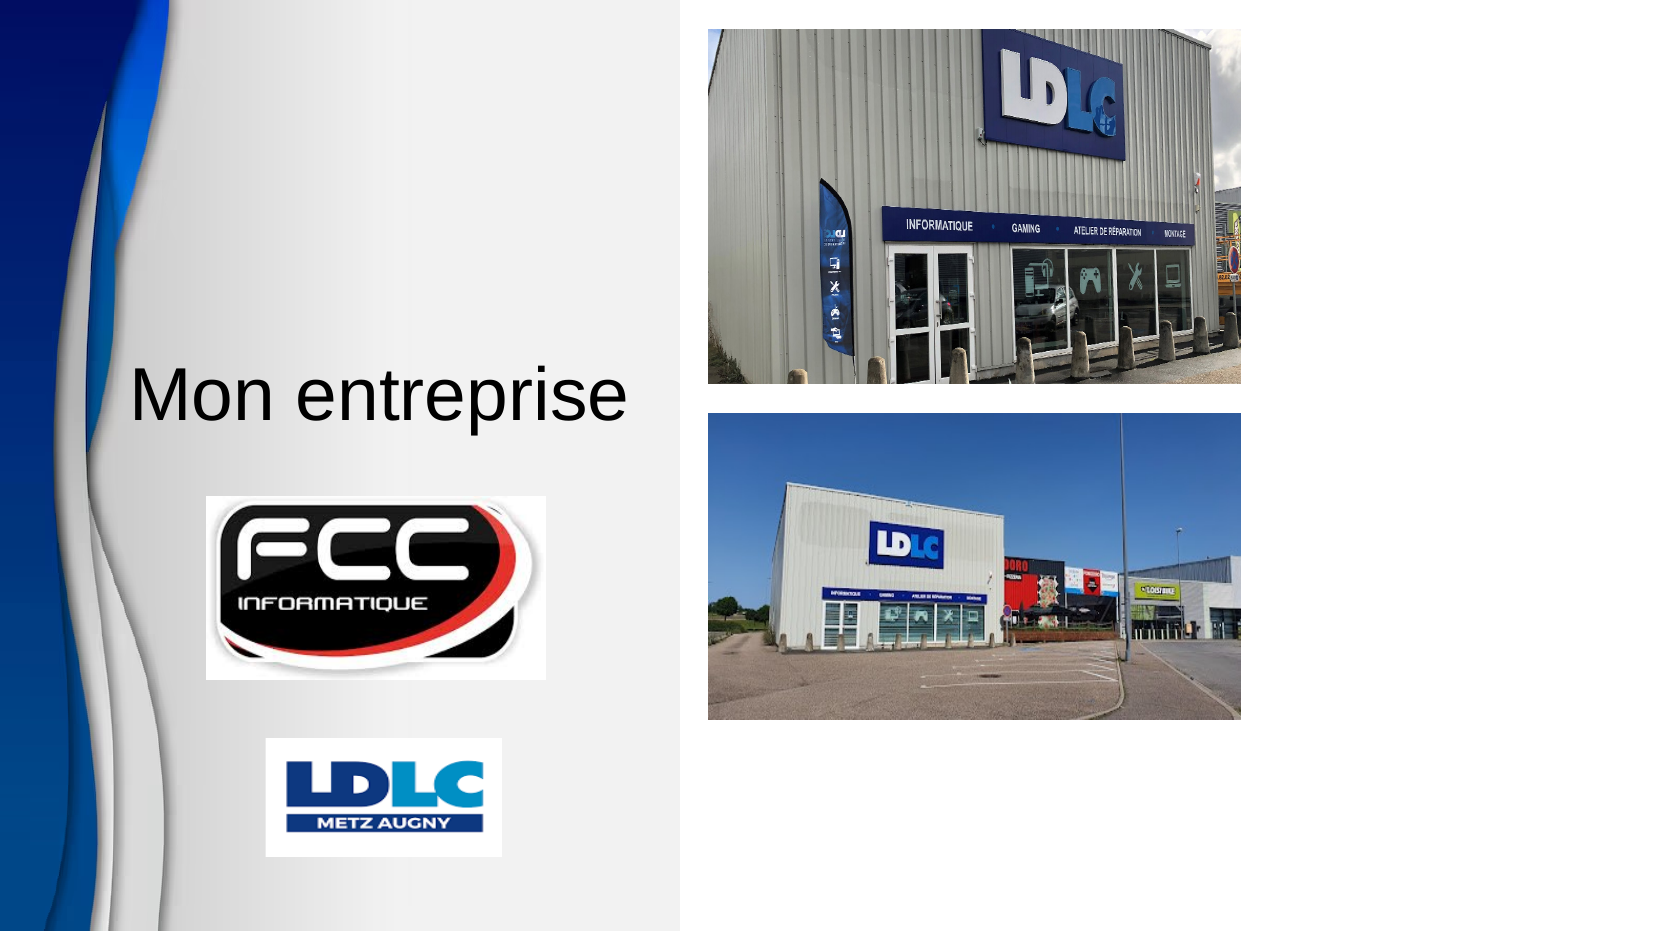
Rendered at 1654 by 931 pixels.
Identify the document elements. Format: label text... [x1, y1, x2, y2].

title Mon entreprise [0, 317, 898, 473]
picture [0, 0, 680, 317]
picture [0, 473, 680, 931]
picture [708, 413, 1241, 720]
picture [708, 29, 1241, 384]
